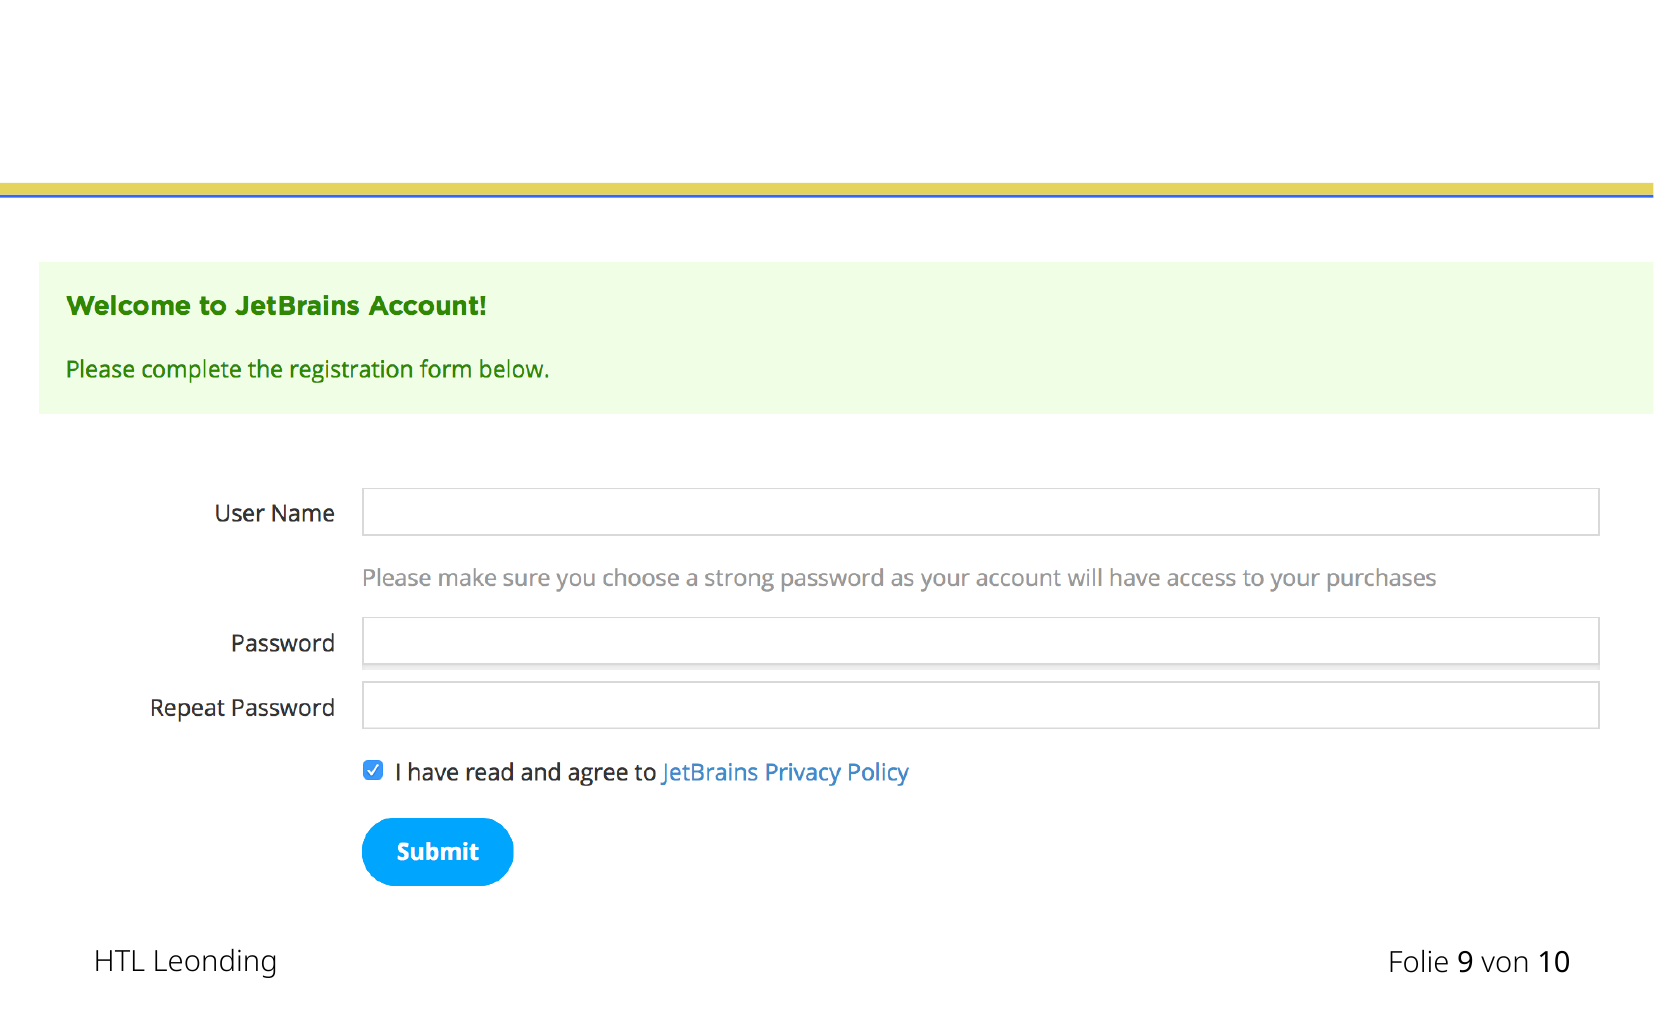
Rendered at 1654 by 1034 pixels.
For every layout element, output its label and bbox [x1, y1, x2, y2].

picture [0, 210, 1654, 910]
